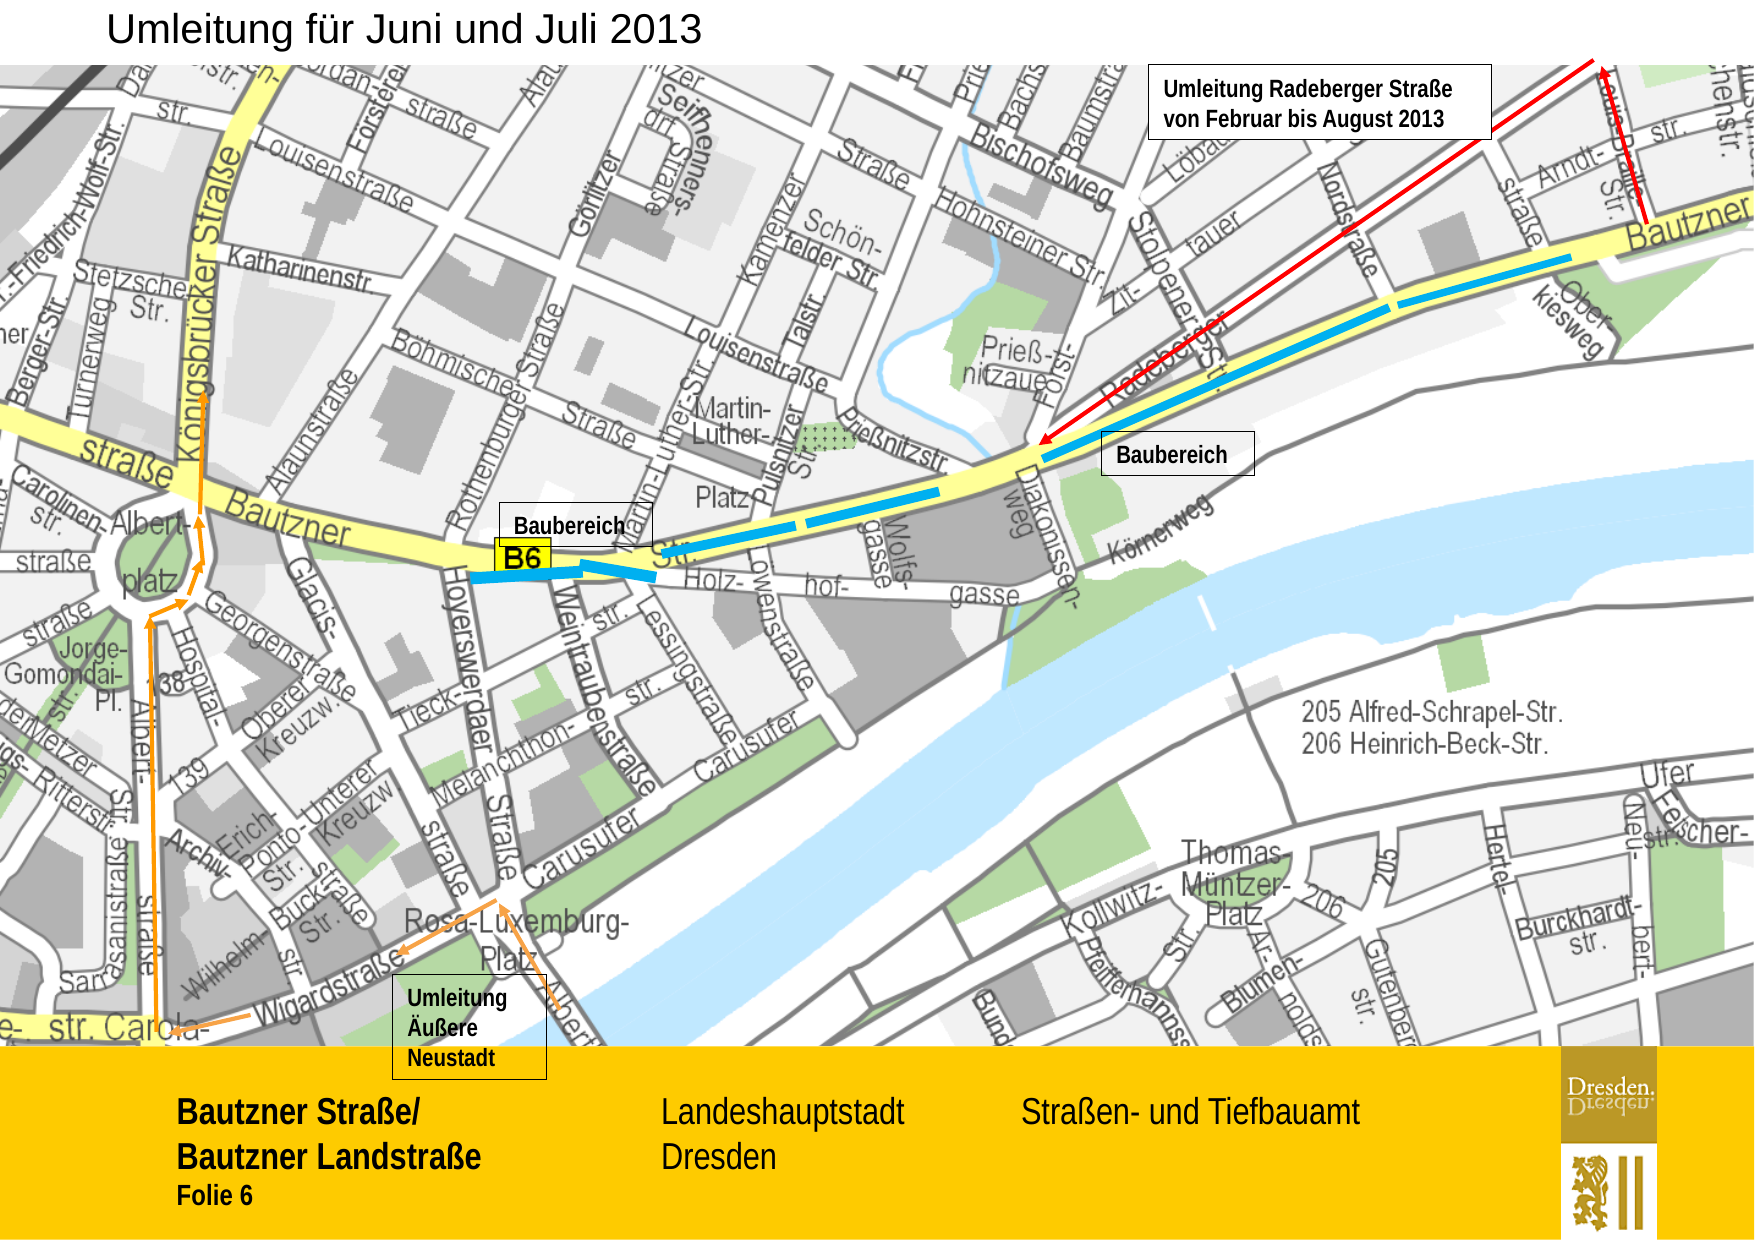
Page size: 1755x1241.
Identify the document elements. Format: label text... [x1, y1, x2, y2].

text_box Umleitung Äußere Neustadt [392, 974, 547, 1080]
picture [0, 65, 1754, 1241]
text_box Umleitung Radeberger Straße von Februar bis August 2013 [1148, 64, 1492, 140]
text_box [188, 515, 204, 596]
text_box [1040, 303, 1392, 464]
text_box [1038, 140, 1479, 446]
text_box [200, 390, 204, 515]
text_box [149, 599, 189, 1032]
text_box [547, 987, 560, 1010]
picture [1492, 65, 1584, 129]
text_box Umleitung für Juni und Juli 2013 [26, 0, 783, 60]
text_box [660, 520, 797, 559]
text_box [1601, 65, 1647, 225]
text_box [470, 558, 658, 585]
text_box [499, 903, 540, 974]
text_box [1492, 59, 1594, 131]
text_box Baubereich [499, 502, 653, 547]
text_box [395, 900, 497, 955]
text_box [1396, 253, 1573, 309]
text_box [804, 486, 941, 529]
text_box [168, 1014, 251, 1034]
text_box Baubereich [1101, 431, 1255, 476]
